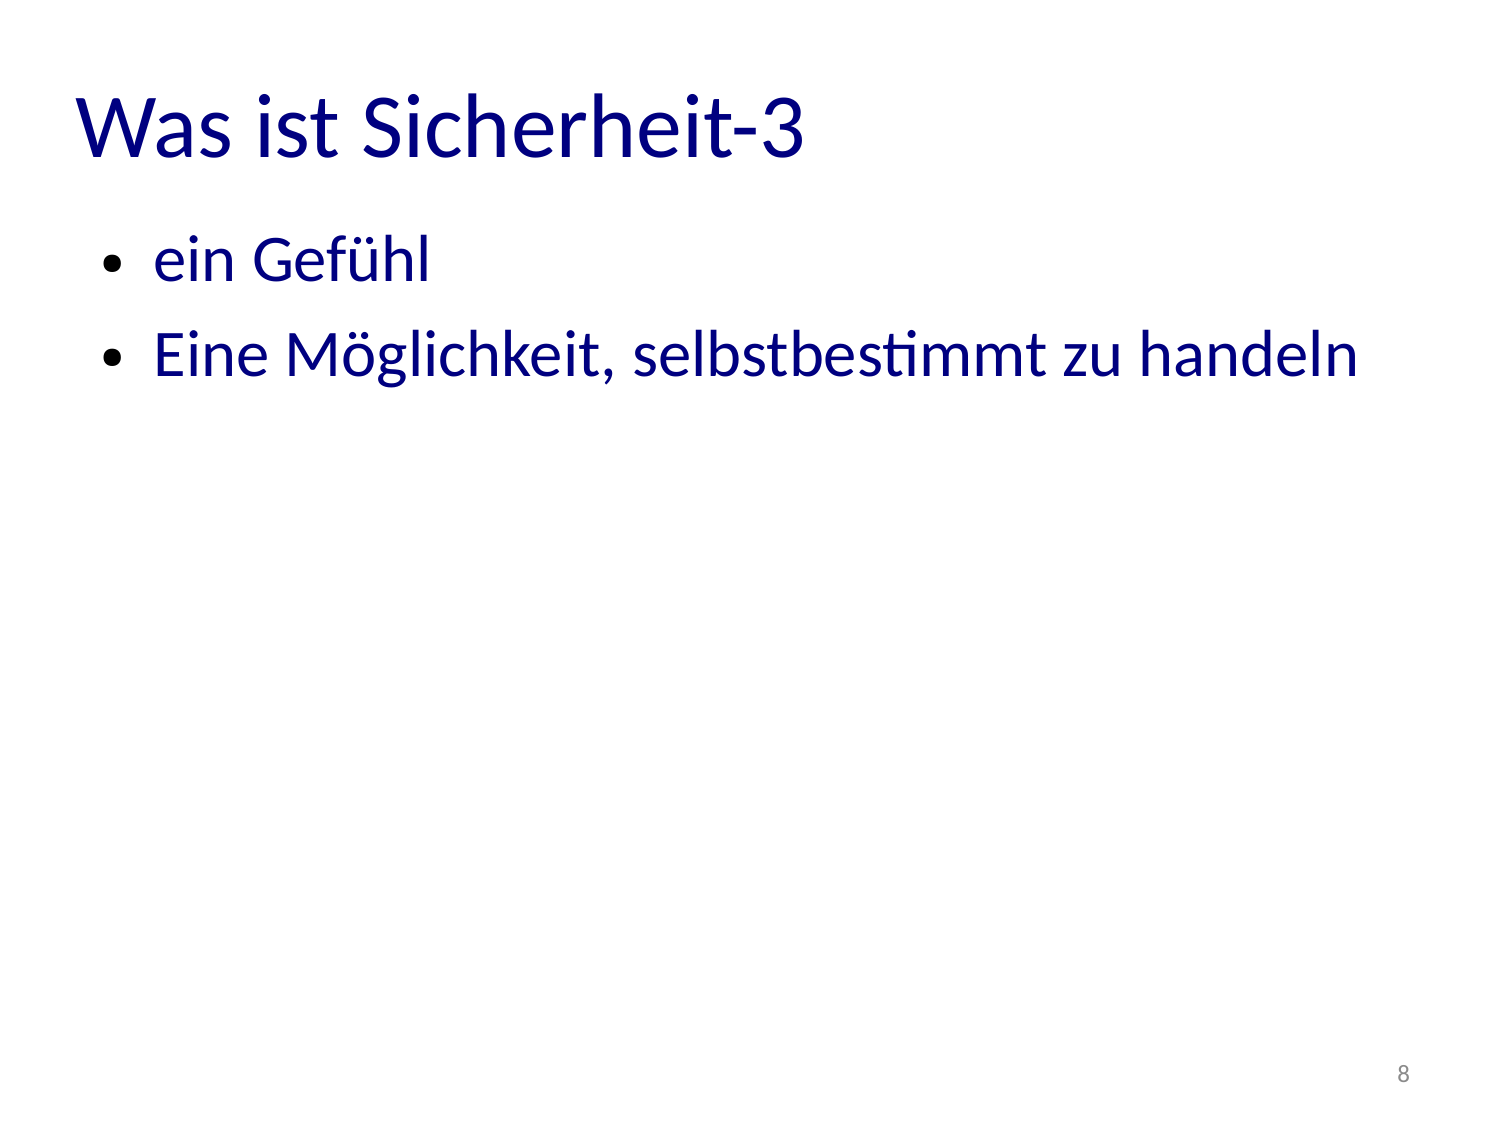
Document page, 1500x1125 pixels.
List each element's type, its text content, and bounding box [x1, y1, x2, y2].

list ein Gefühl Eine Möglichkeit, selbstbestimmt zu handeln [82, 233, 1382, 999]
title Was ist Sicherheit-3 [75, 47, 1441, 231]
